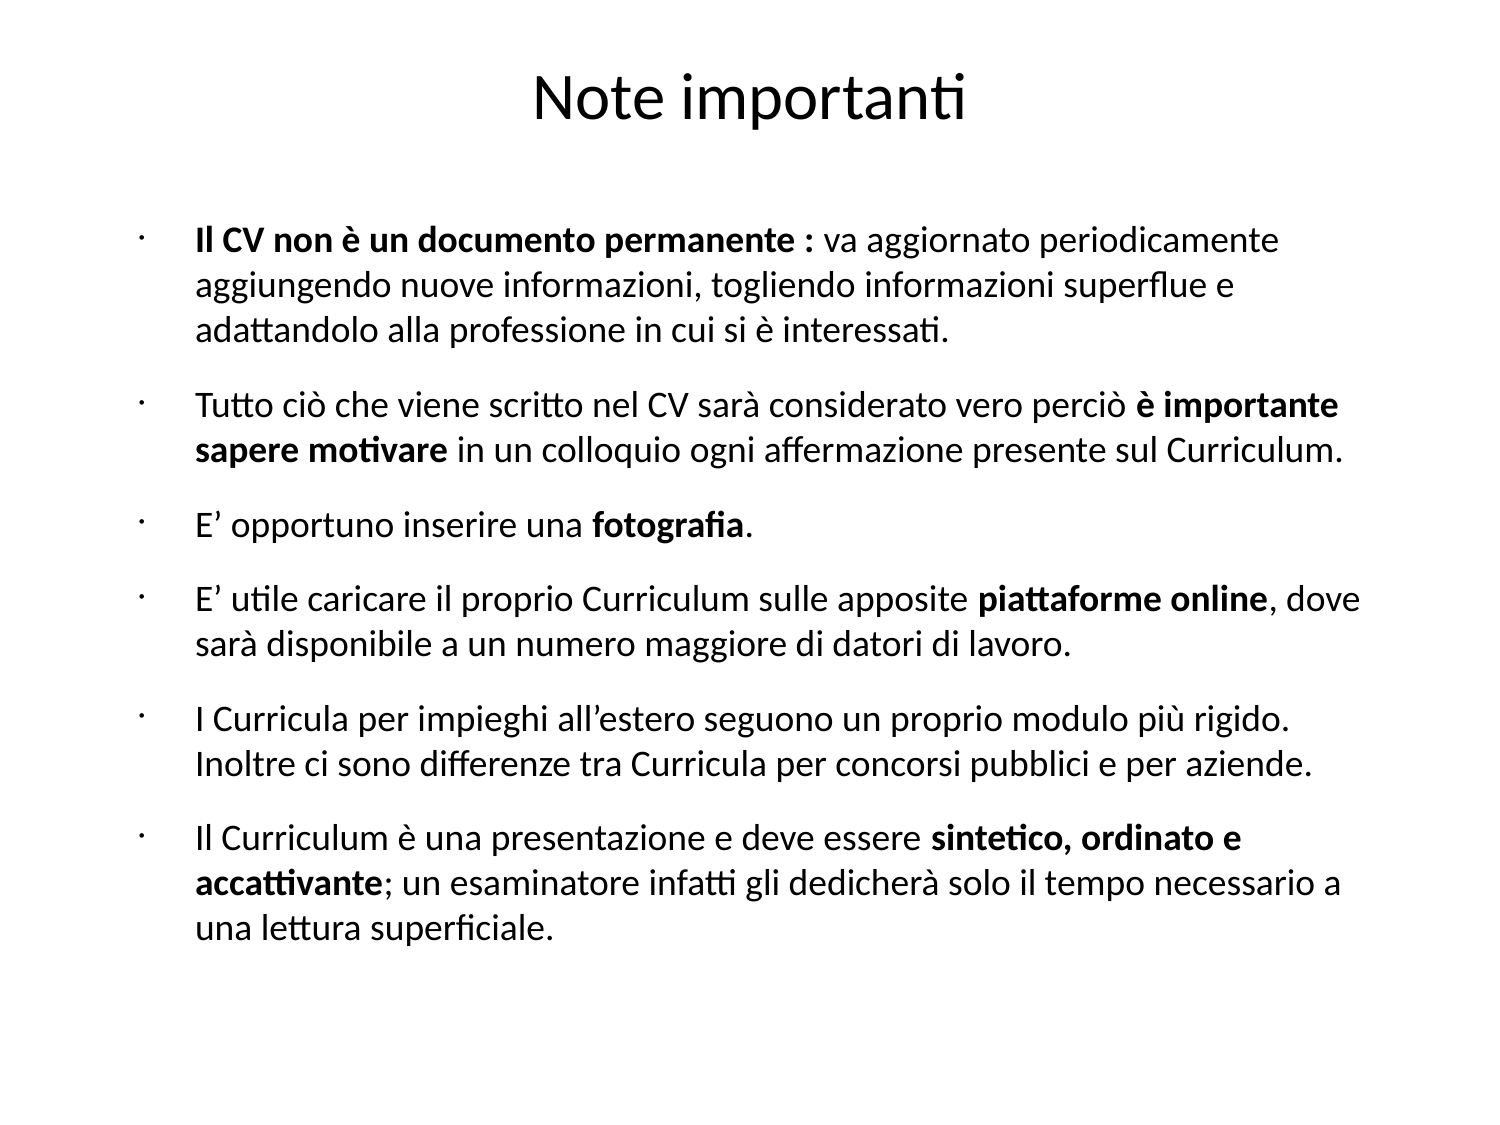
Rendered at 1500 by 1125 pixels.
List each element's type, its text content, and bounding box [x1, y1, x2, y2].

list Il CV non è un documento permanente : va aggiornato periodicamente aggiungendo nuove informazioni, togliendo informazioni superflue e adattandolo alla professione in cui si è interessati. Tutto ciò che viene scritto nel CV sarà considerato vero perciò è importante sapere motivare in un colloquio ogni affermazione presente sul Curriculum. E’ opportuno inserire una fotografia. E’ utile caricare il proprio Curriculum sulle apposite piattaforme online, dove sarà disponibile a un numero maggiore di datori di lavoro. I Curricula per impieghi all’estero seguono un proprio modulo più rigido. Inoltre ci sono differenze tra Curricula per concorsi pubblici e per aziende. Il Curriculum è una presentazione e deve essere sintetico, ordinato e accattivante; un esaminatore infatti gli dedicherà solo il tempo necessario a una lettura superficiale. [123, 208, 1404, 951]
title Note importanti [75, 45, 1425, 233]
